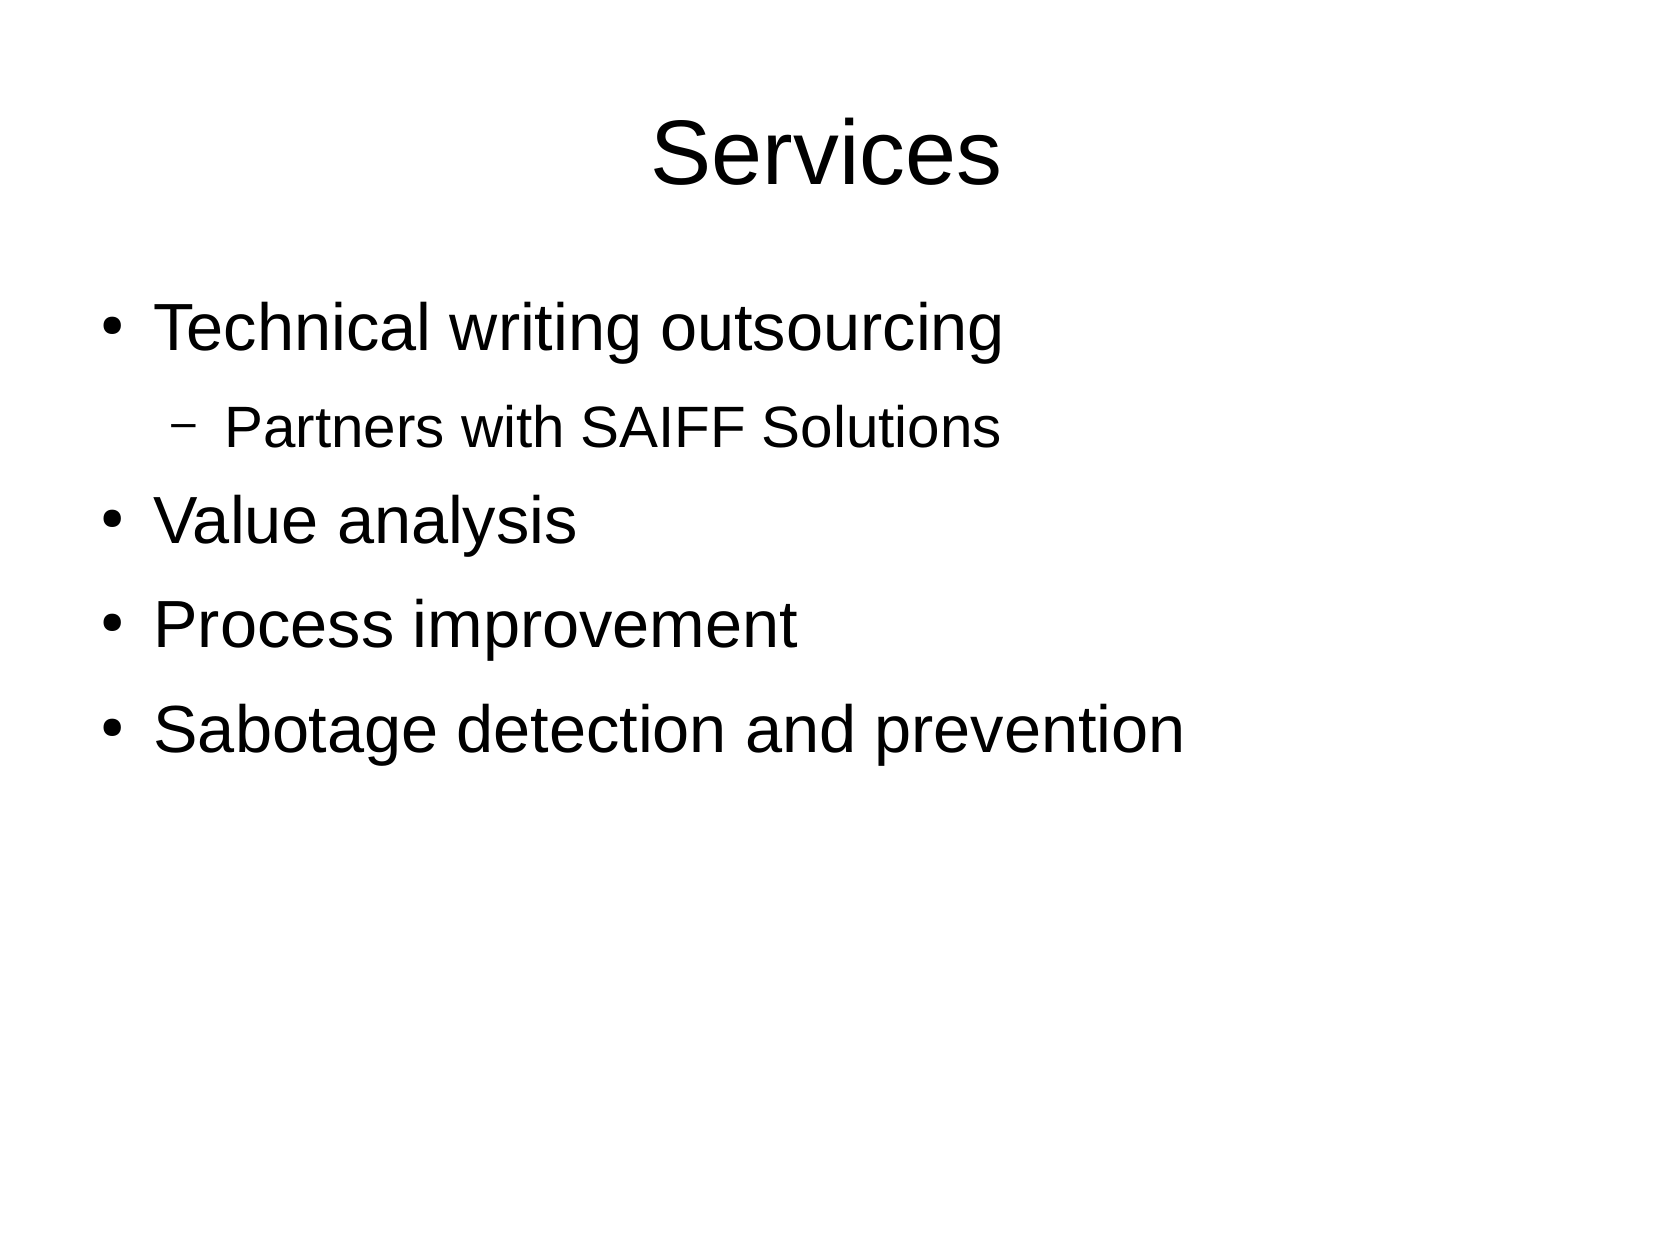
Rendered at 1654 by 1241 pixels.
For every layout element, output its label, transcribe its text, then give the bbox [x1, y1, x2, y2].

title Services [82, 49, 1571, 257]
list Technical writing outsourcing Partners with SAIFF Solutions Value analysis Process improvement Sabotage detection and prevention [82, 290, 1571, 1010]
